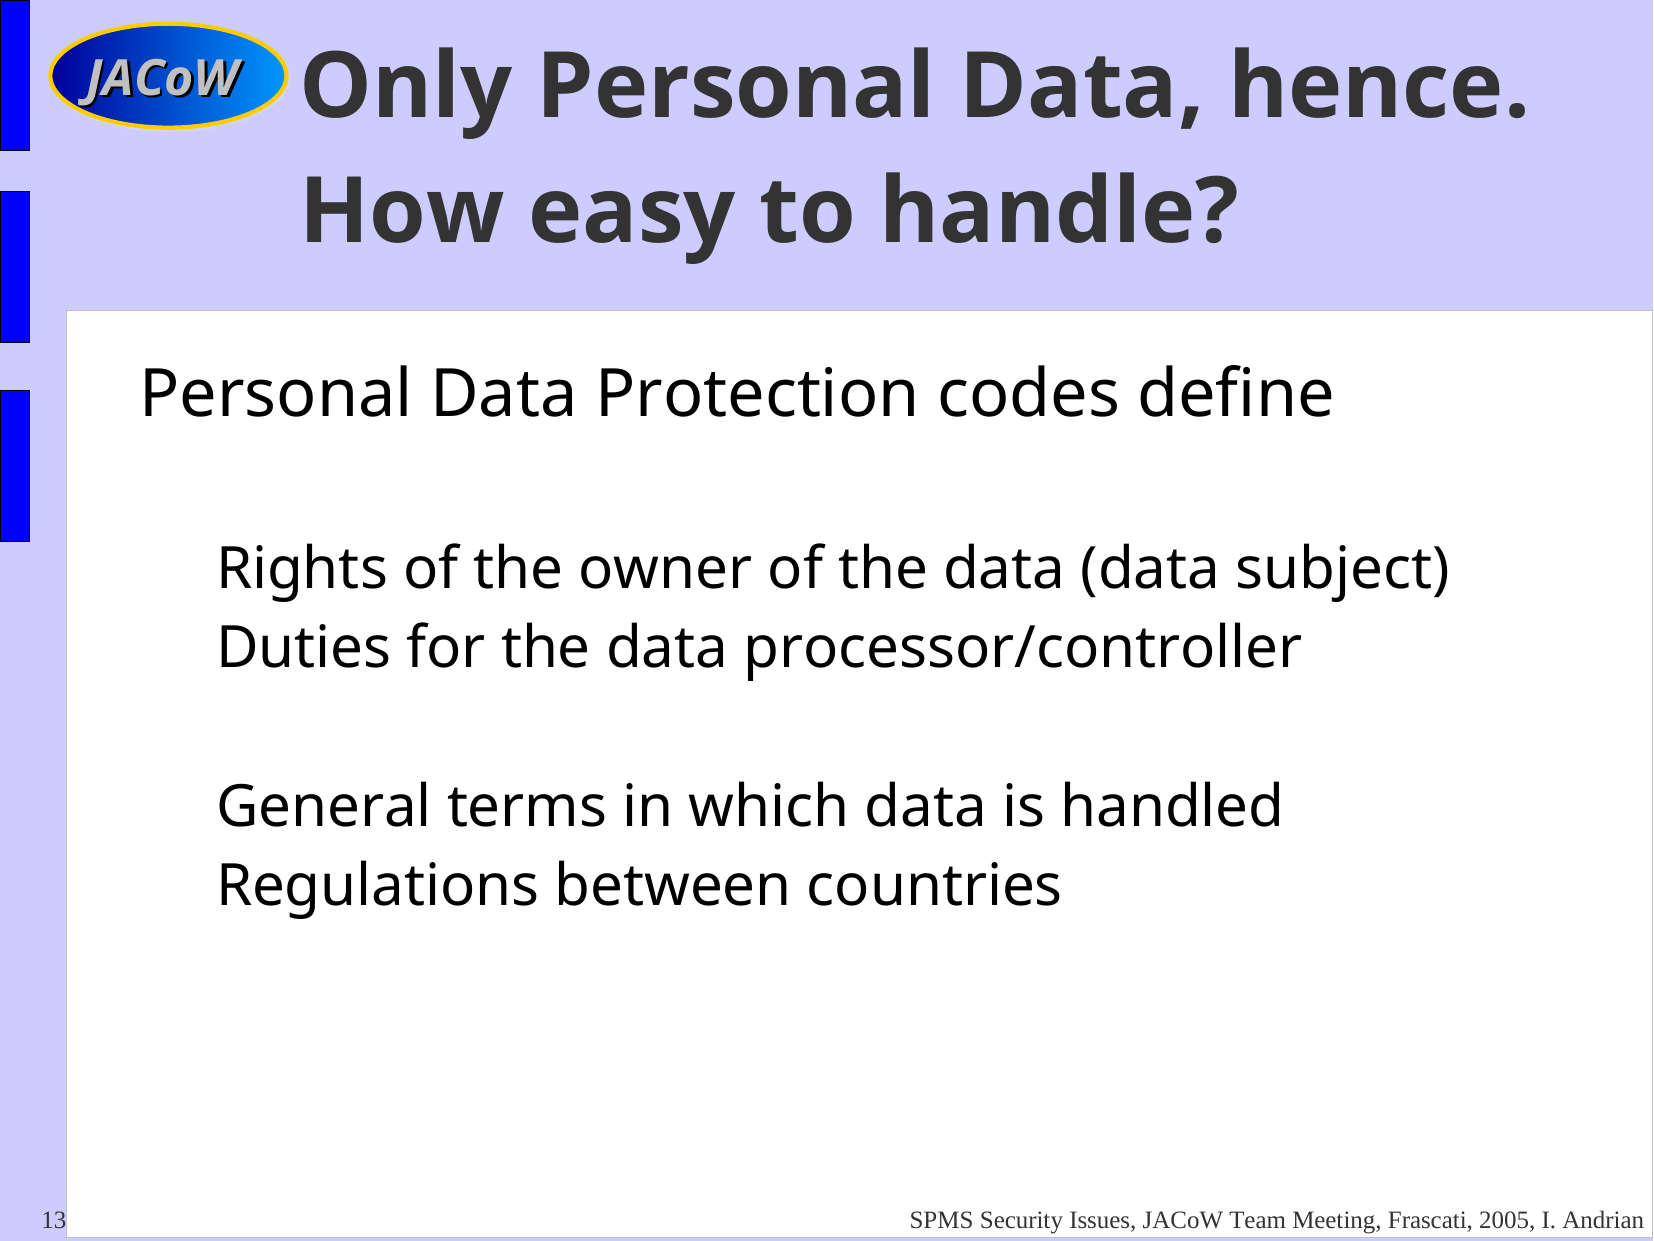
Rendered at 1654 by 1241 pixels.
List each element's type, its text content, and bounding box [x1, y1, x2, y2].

title Only Personal Data, hence. How easy to handle? [299, 19, 1650, 283]
list Personal Data Protection codes define Rights of the owner of the data (data subject) Duties for the data processor/controller General terms in which data is handled Regulations between countries [121, 344, 1534, 1127]
